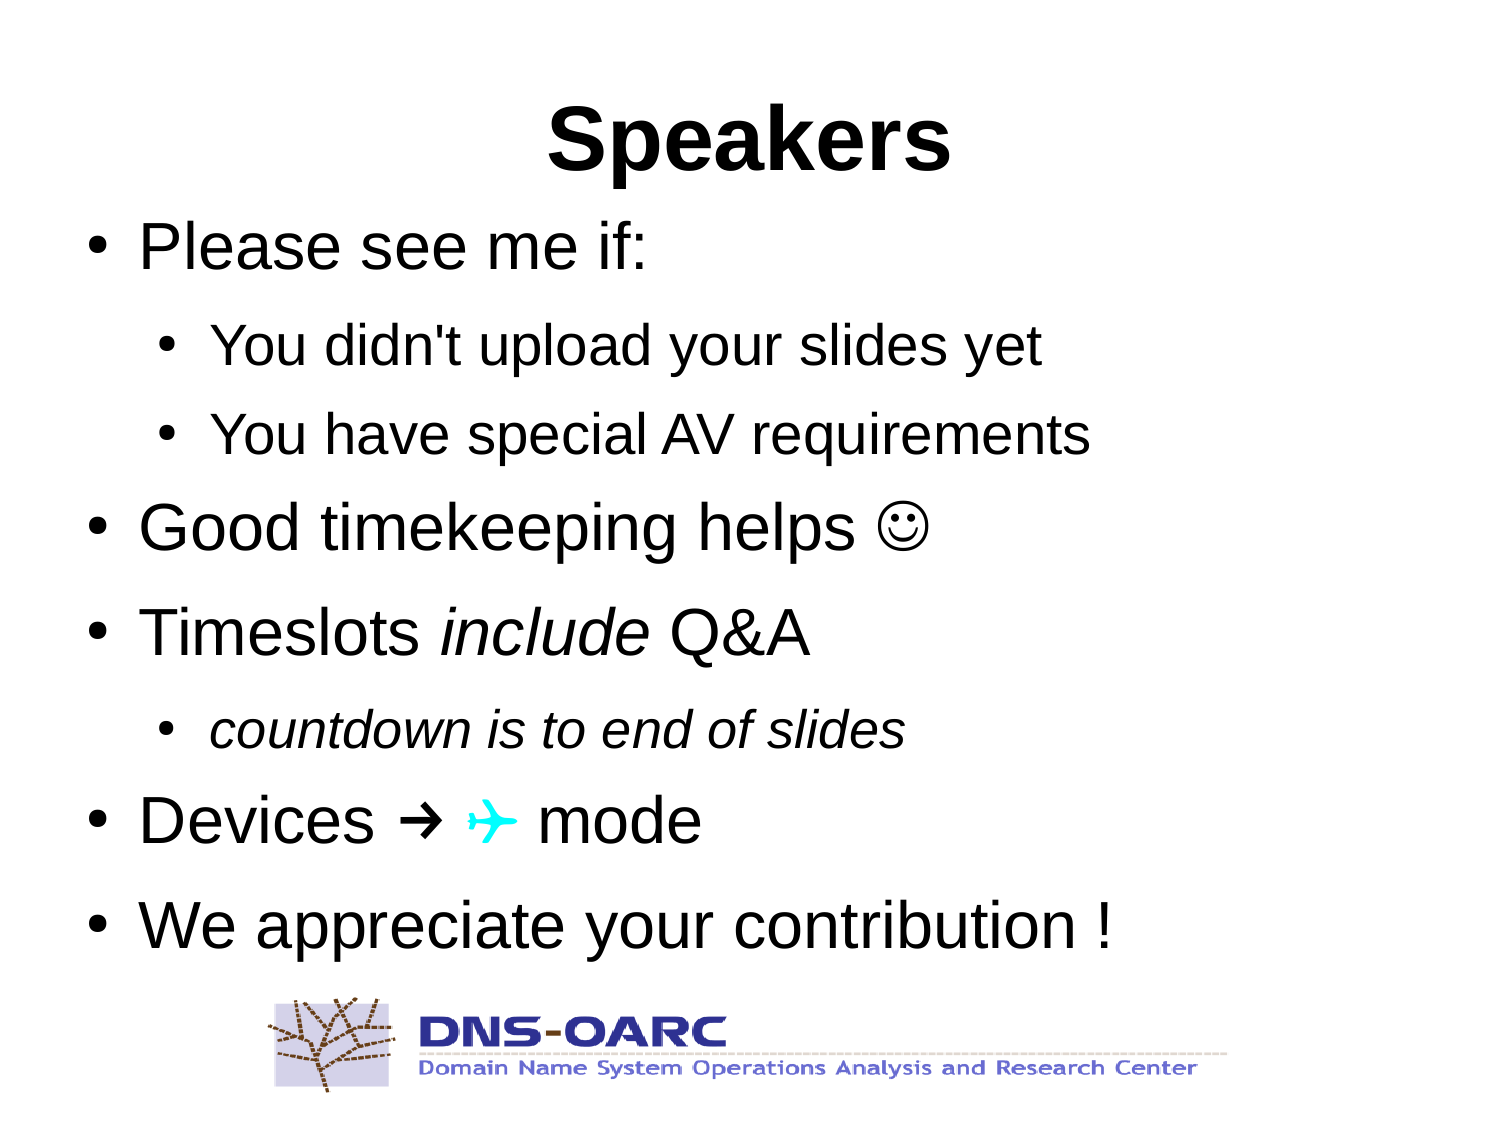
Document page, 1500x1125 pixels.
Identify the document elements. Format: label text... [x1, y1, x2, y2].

title Speakers [75, 44, 1425, 208]
picture [214, 991, 1259, 1099]
list Please see me if: You didn't upload your slides yet You have special AV requirements Good timekeeping helps ☺ Timeslots include Q&A countdown is to end of slides Devices →  mode We appreciate your contribution ! [68, 208, 1432, 965]
